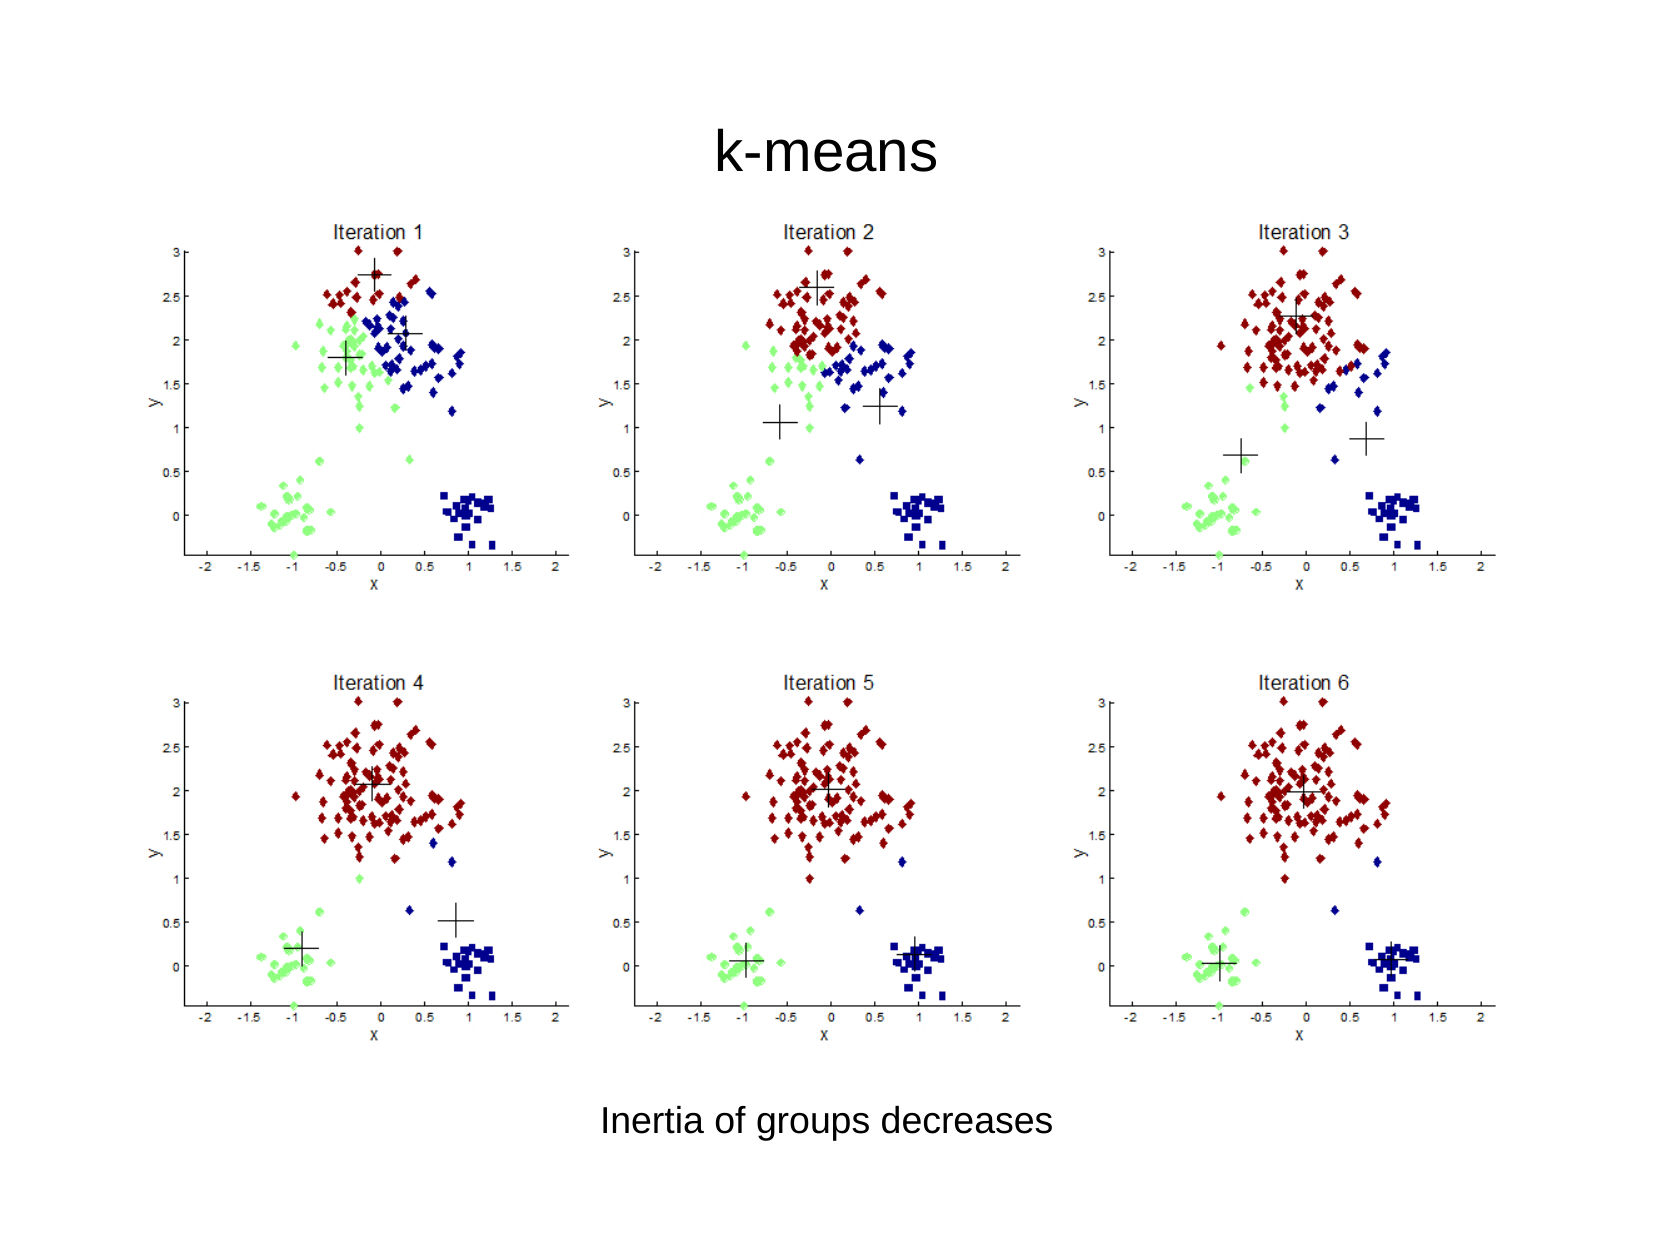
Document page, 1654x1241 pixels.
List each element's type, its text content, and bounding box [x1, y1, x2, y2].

text_box Inertia of groups decreases [82, 1092, 1571, 1211]
title k-means [0, 90, 1654, 213]
picture [139, 218, 1512, 1053]
